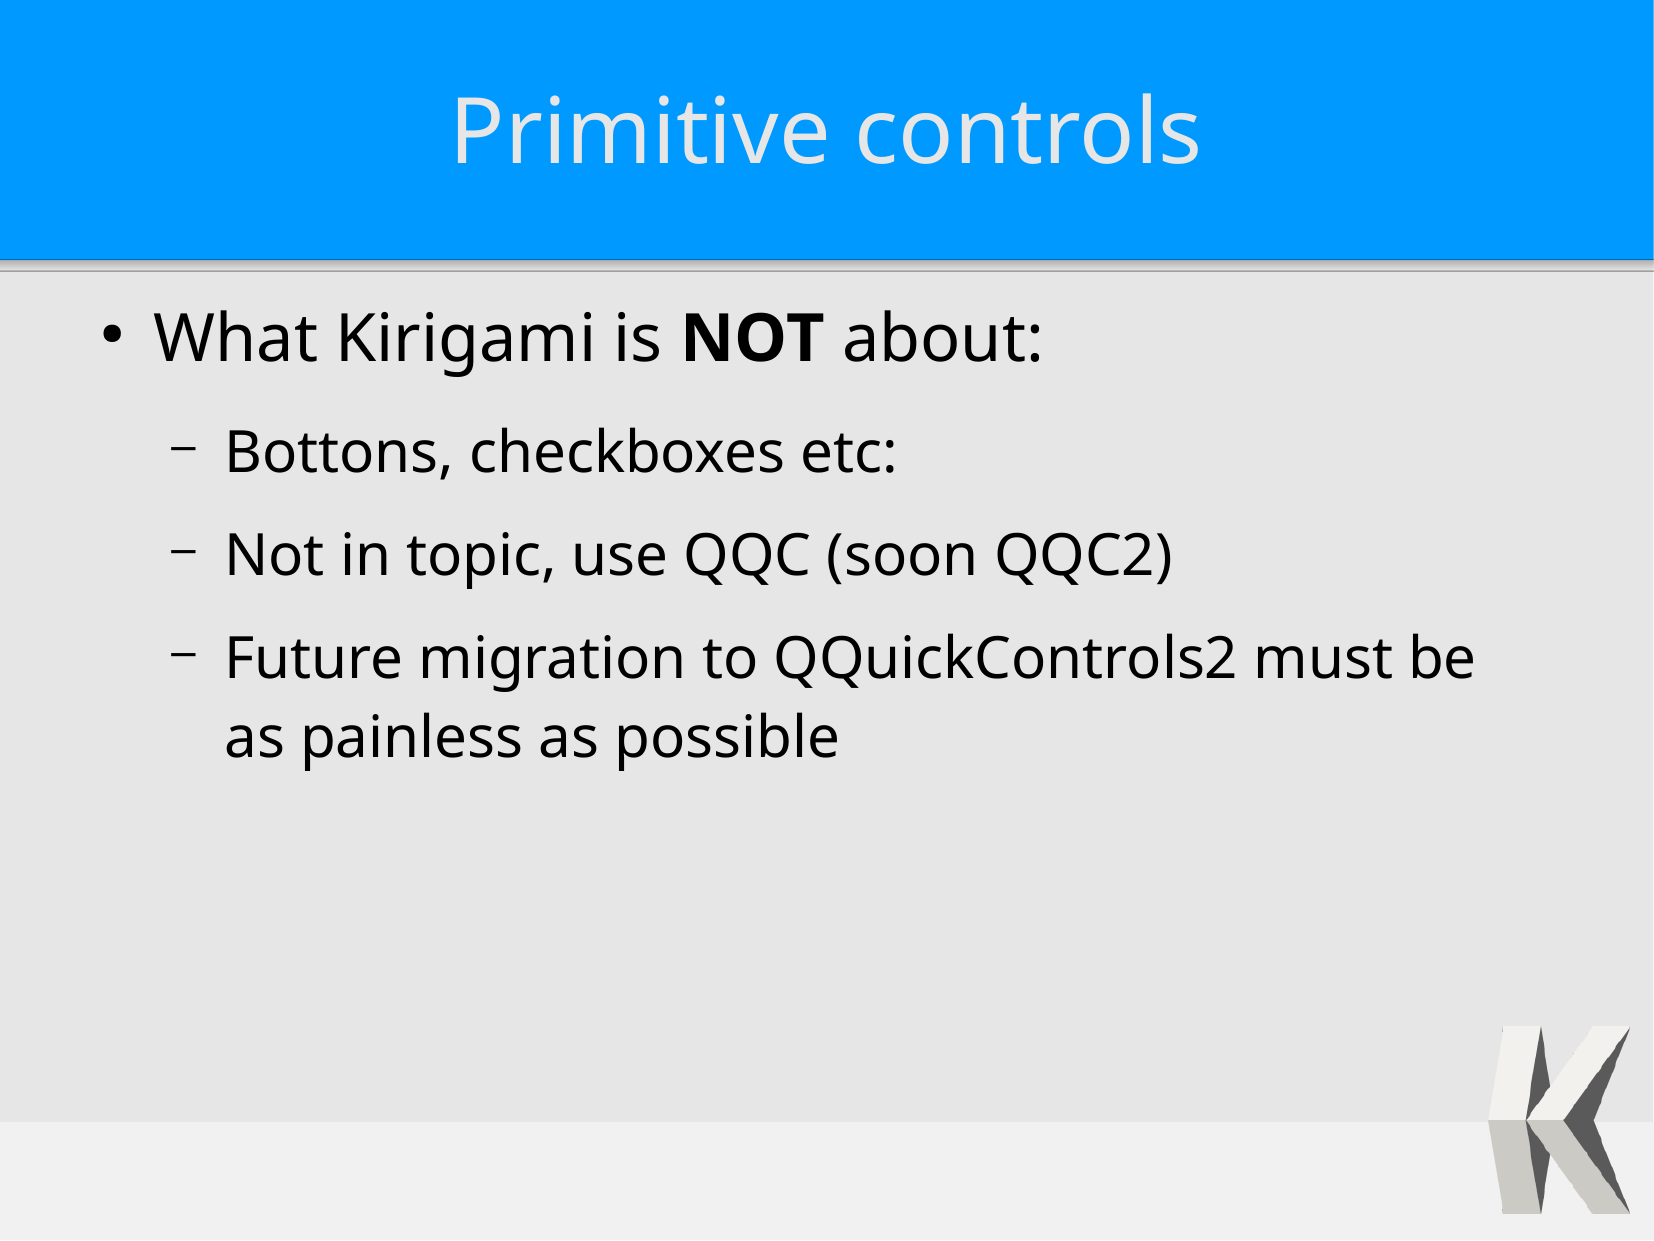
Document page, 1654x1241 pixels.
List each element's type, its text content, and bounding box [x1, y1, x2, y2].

picture [1488, 1026, 1630, 1214]
title Primitive controls [82, 24, 1571, 232]
list What Kirigami is NOT about: Bottons, checkboxes etc: Not in topic, use QQC (soon QQC2) Future migration to QQuickControls2 must be as painless as possible [82, 290, 1538, 1010]
